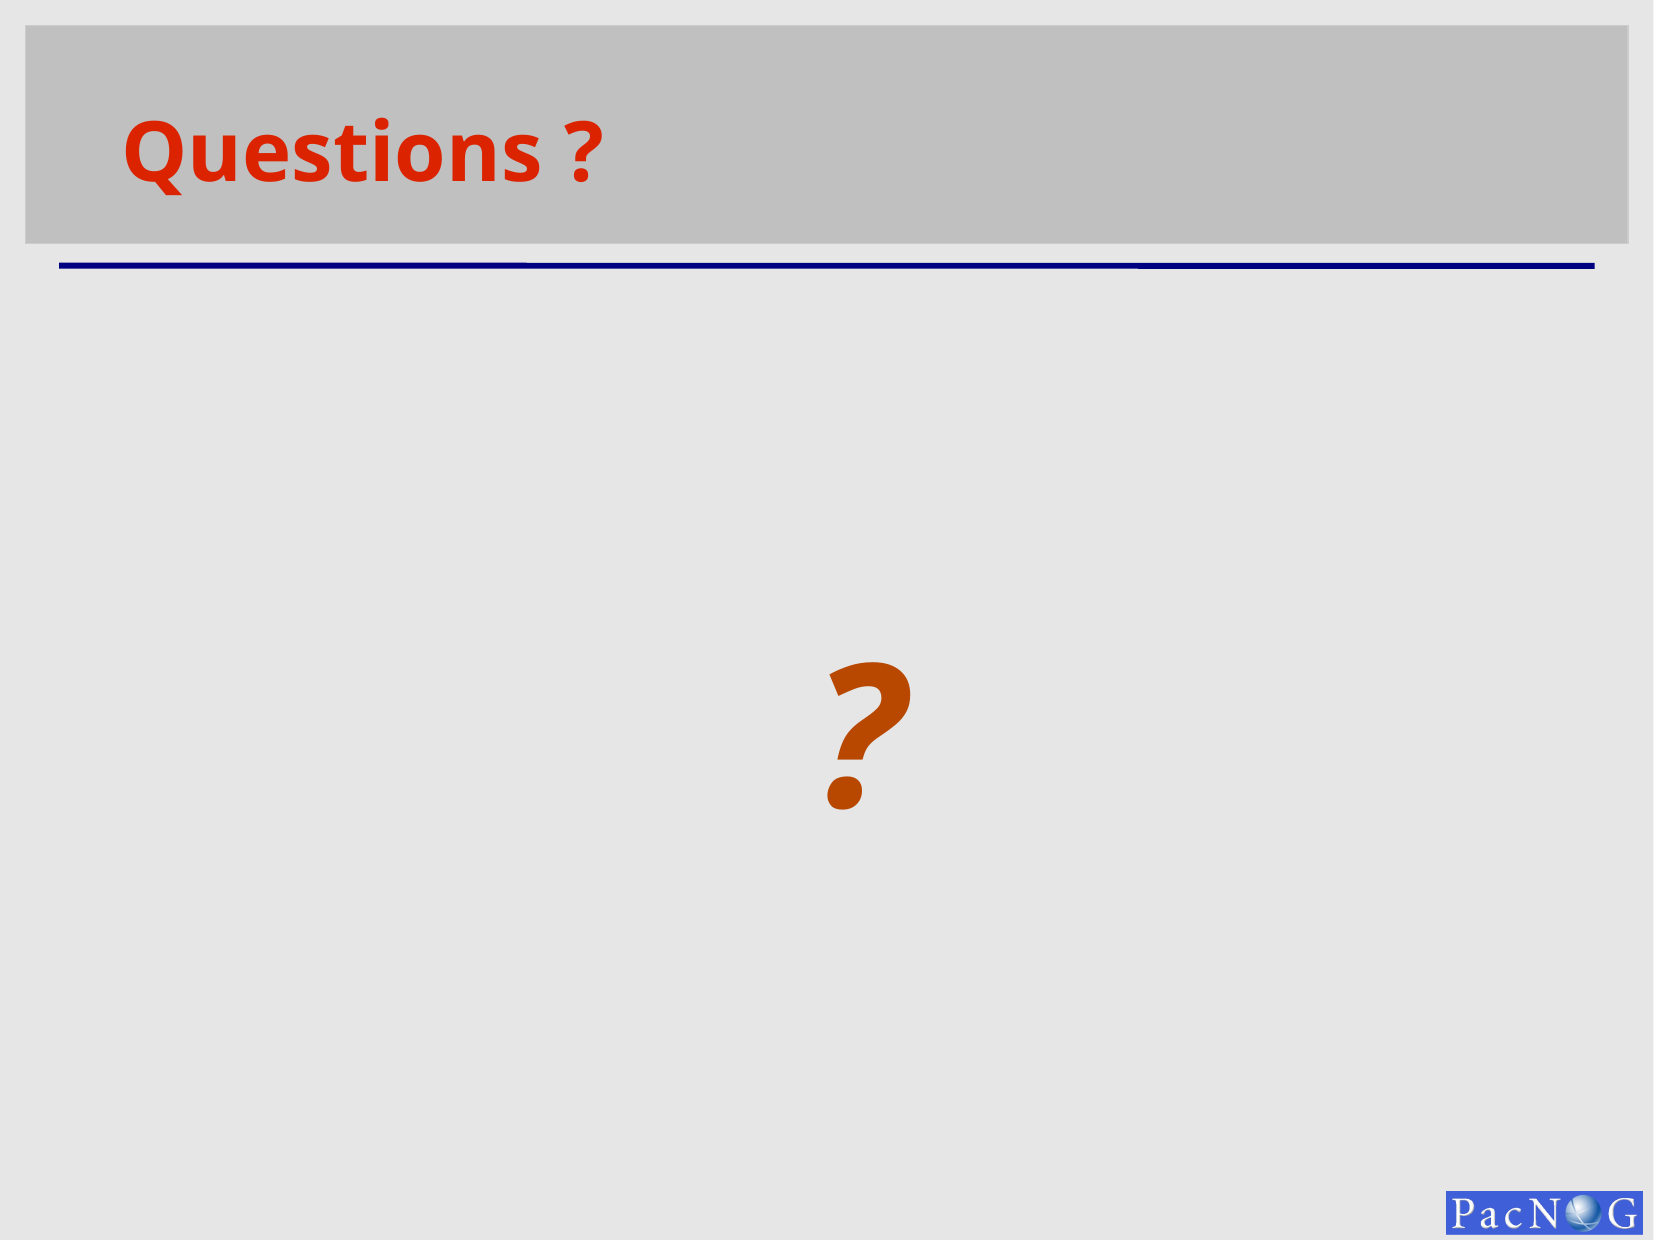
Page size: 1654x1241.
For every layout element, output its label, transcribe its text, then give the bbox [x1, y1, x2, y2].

picture [1446, 1191, 1643, 1235]
subtitle ? [121, 322, 1561, 1133]
title Questions ? [121, 46, 1534, 254]
